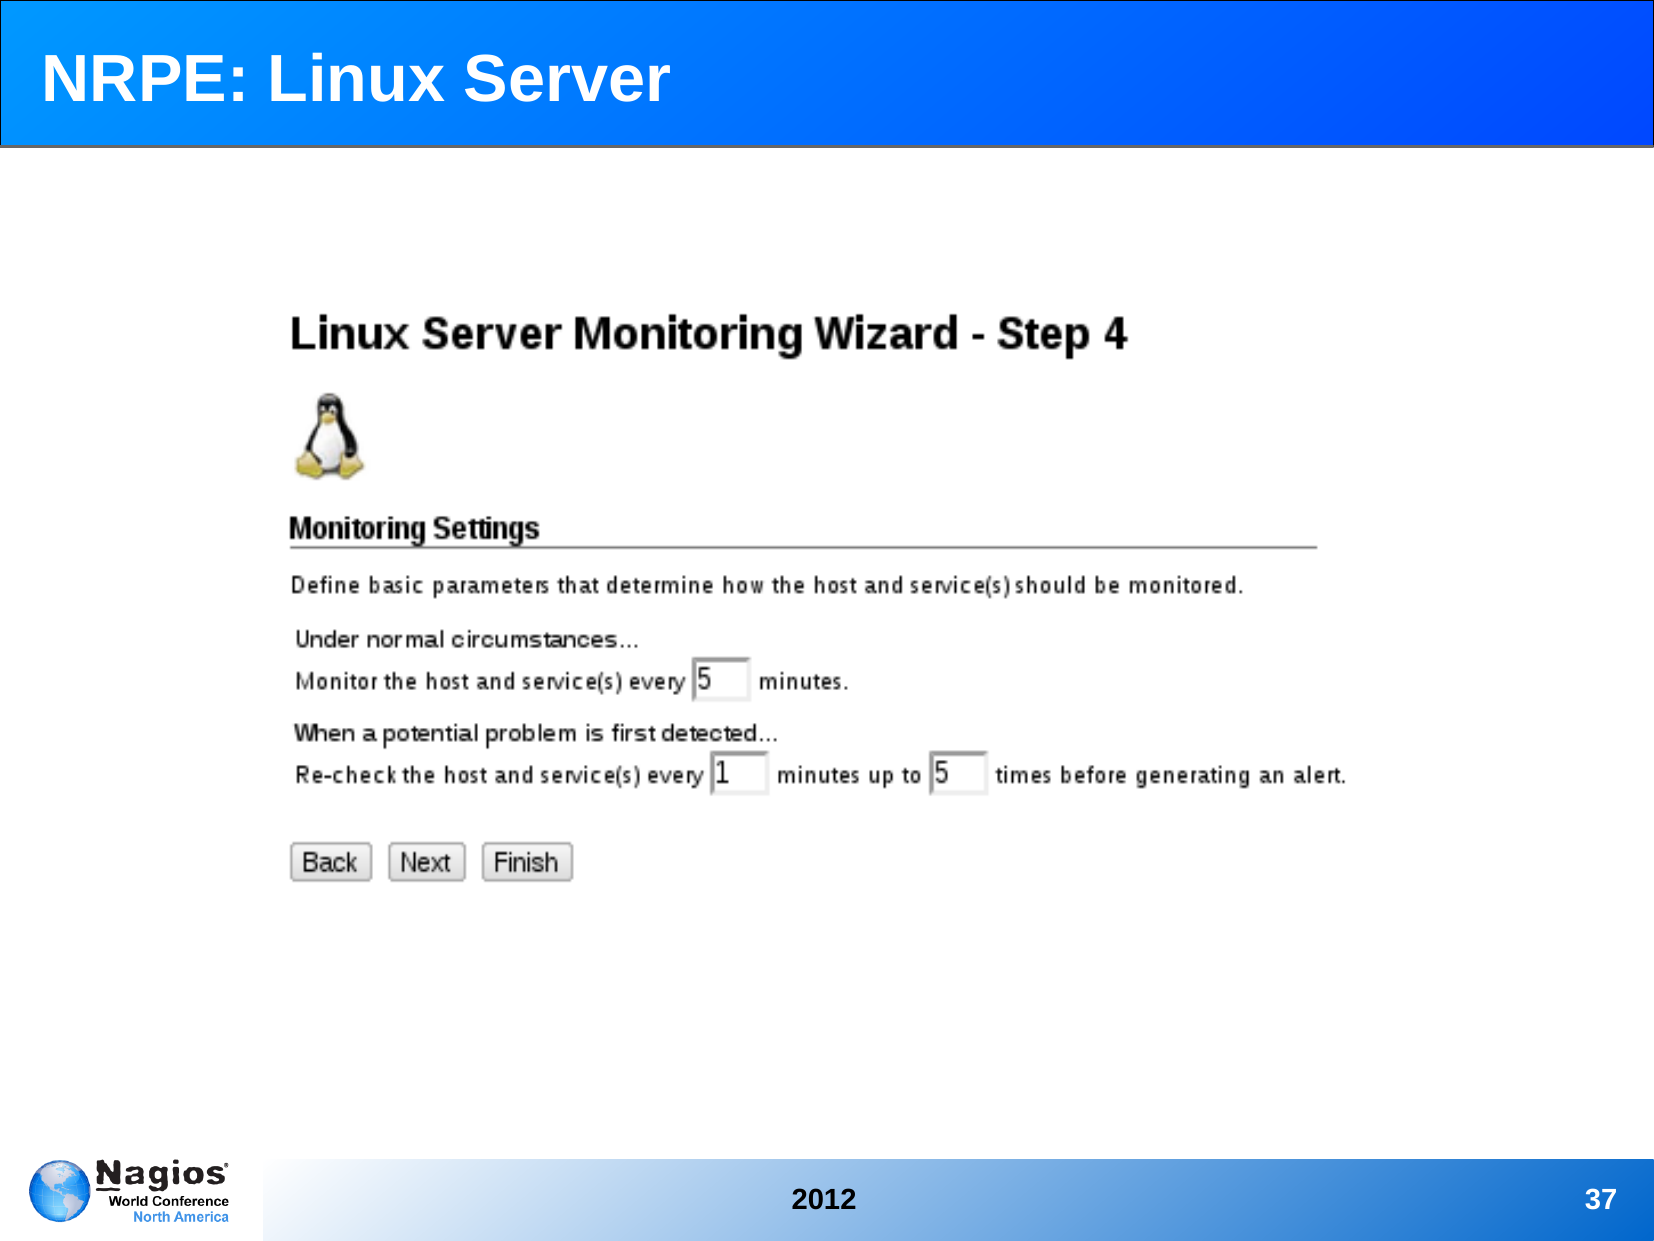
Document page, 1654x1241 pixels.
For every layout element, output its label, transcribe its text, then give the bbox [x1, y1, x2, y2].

title NRPE: Linux Server [41, 36, 1248, 120]
picture [268, 293, 1384, 907]
picture [29, 1159, 229, 1235]
